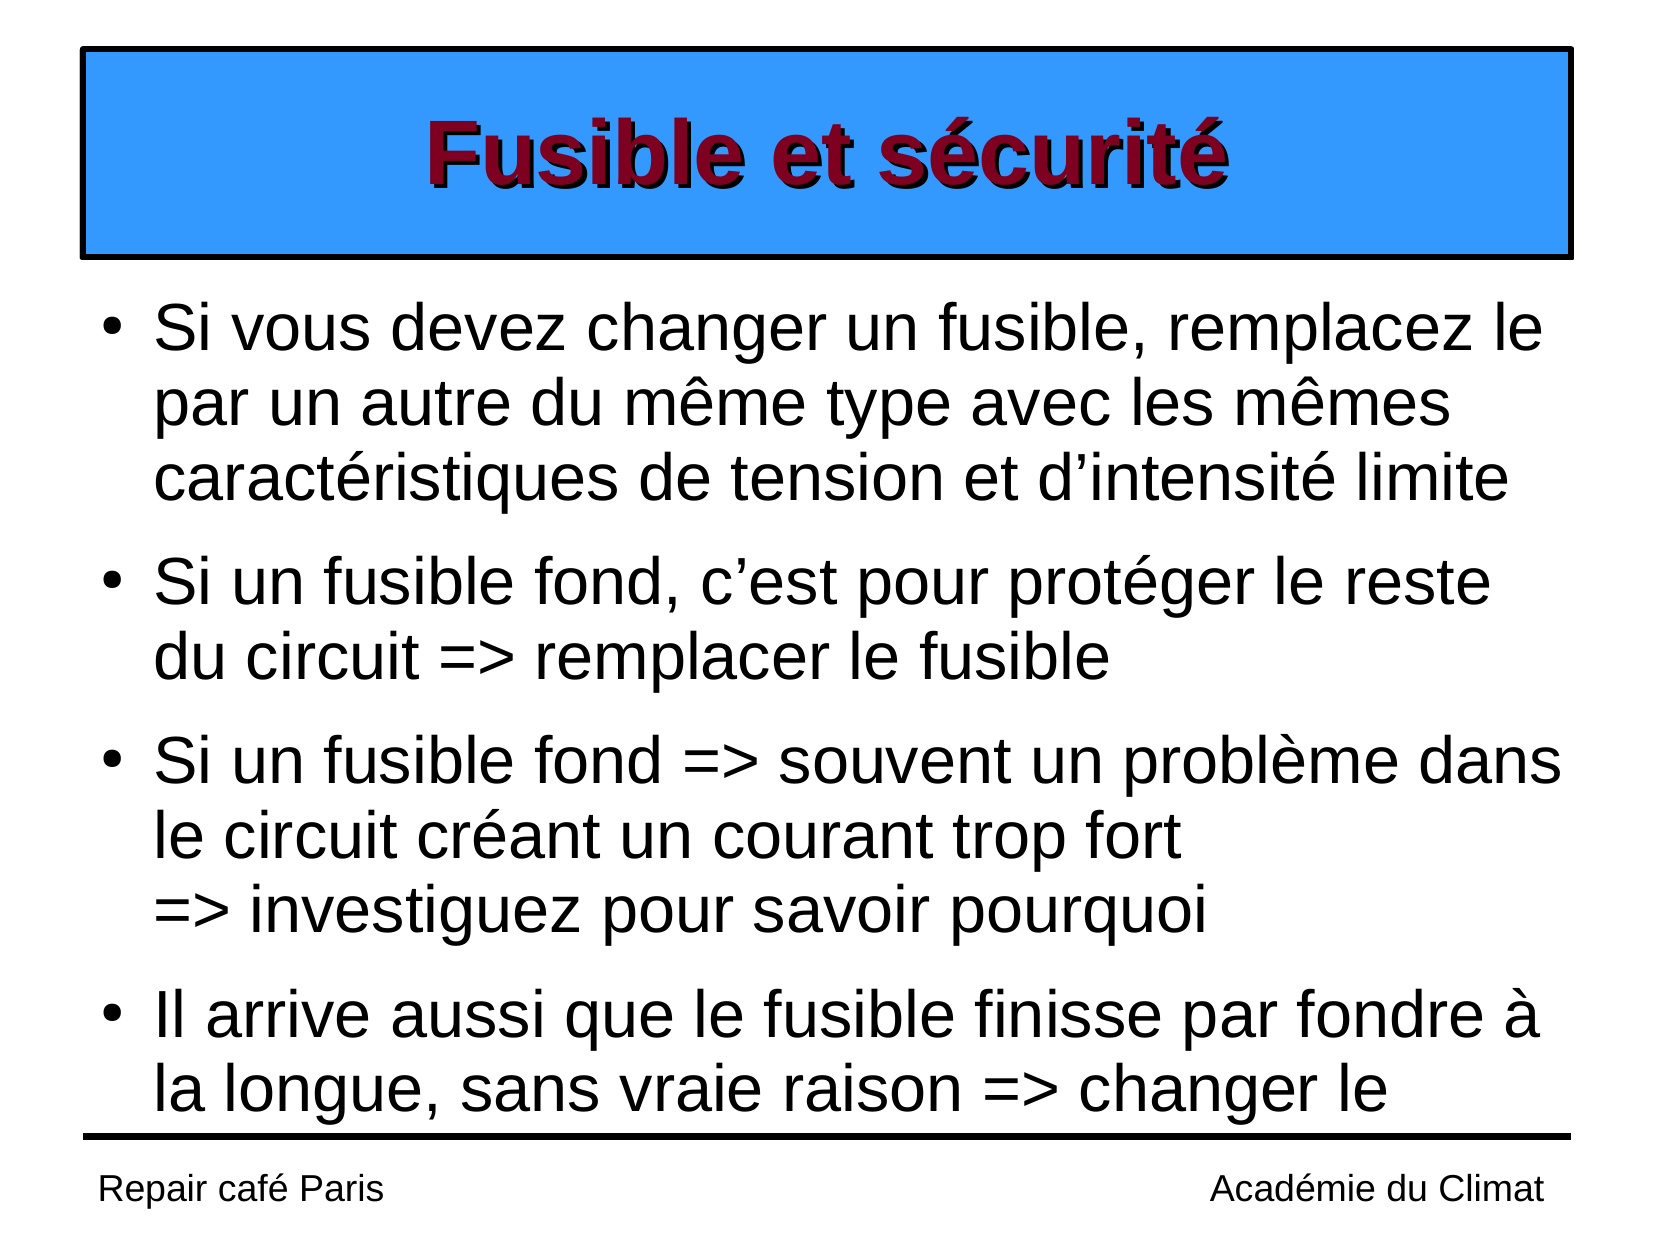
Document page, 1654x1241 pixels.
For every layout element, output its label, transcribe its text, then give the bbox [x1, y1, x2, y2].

list Si vous devez changer un fusible, remplacez le par un autre du même type avec les mêmes caractéristiques de tension et d’intensité limite Si un fusible fond, c’est pour protéger le reste du circuit => remplacer le fusible Si un fusible fond => souvent un problème dans le circuit créant un courant trop fort => investiguez pour savoir pourquoi Il arrive aussi que le fusible finisse par fondre à la longue, sans vraie raison => changer le [82, 290, 1571, 1127]
text_box Repair café Paris Académie du Climat [82, 1160, 1571, 1217]
title Fusible et sécurité [82, 49, 1571, 257]
